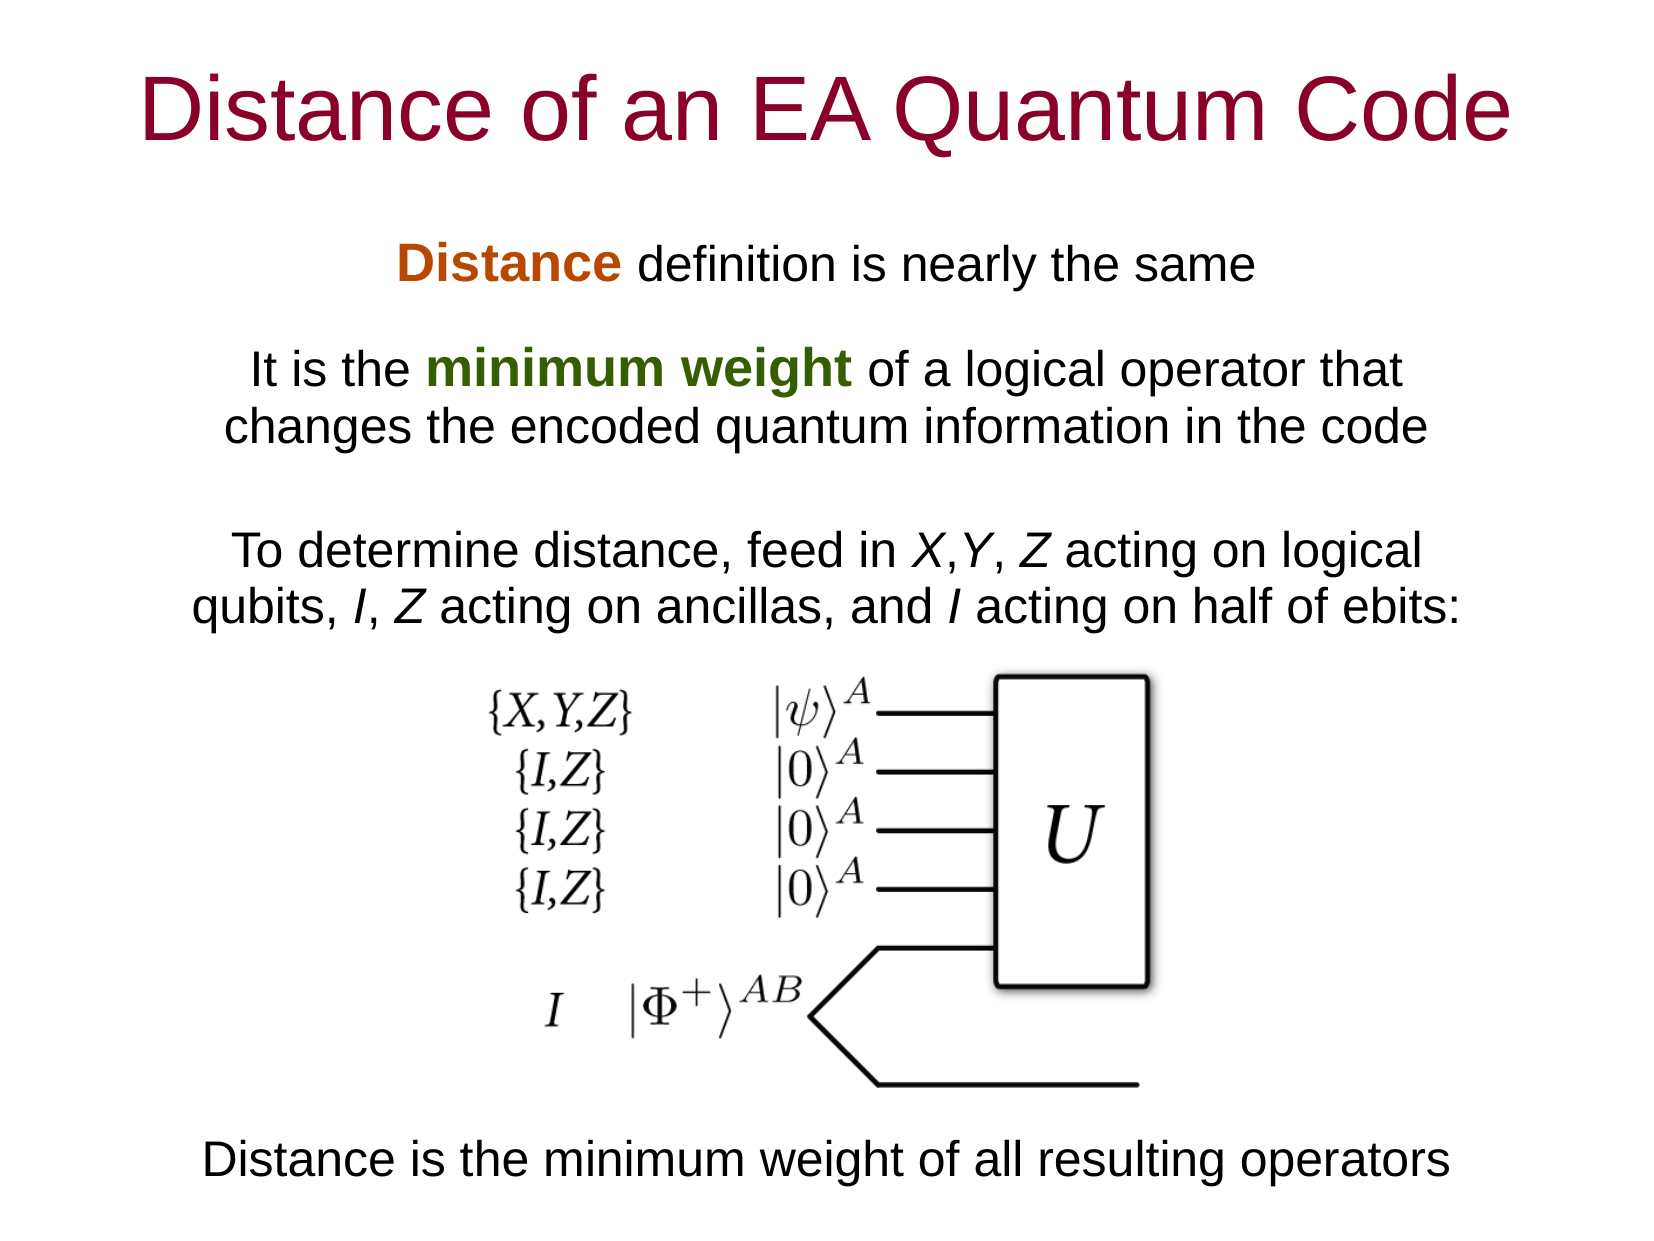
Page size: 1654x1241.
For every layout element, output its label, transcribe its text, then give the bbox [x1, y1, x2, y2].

title Distance of an EA Quantum Code [0, 0, 1654, 207]
text_box Distance definition is nearly the same [382, 225, 1271, 329]
text_box To determine distance, feed in X,Y, Z acting on logical qubits, I, Z acting on ancillas, and I acting on half of ebits: [152, 515, 1501, 642]
text_box Distance is the minimum weight of all resulting operators [171, 1123, 1483, 1194]
picture [486, 662, 1168, 1088]
text_box It is the minimum weight of a logical operator that changes the encoded quantum information in the code [151, 329, 1502, 462]
